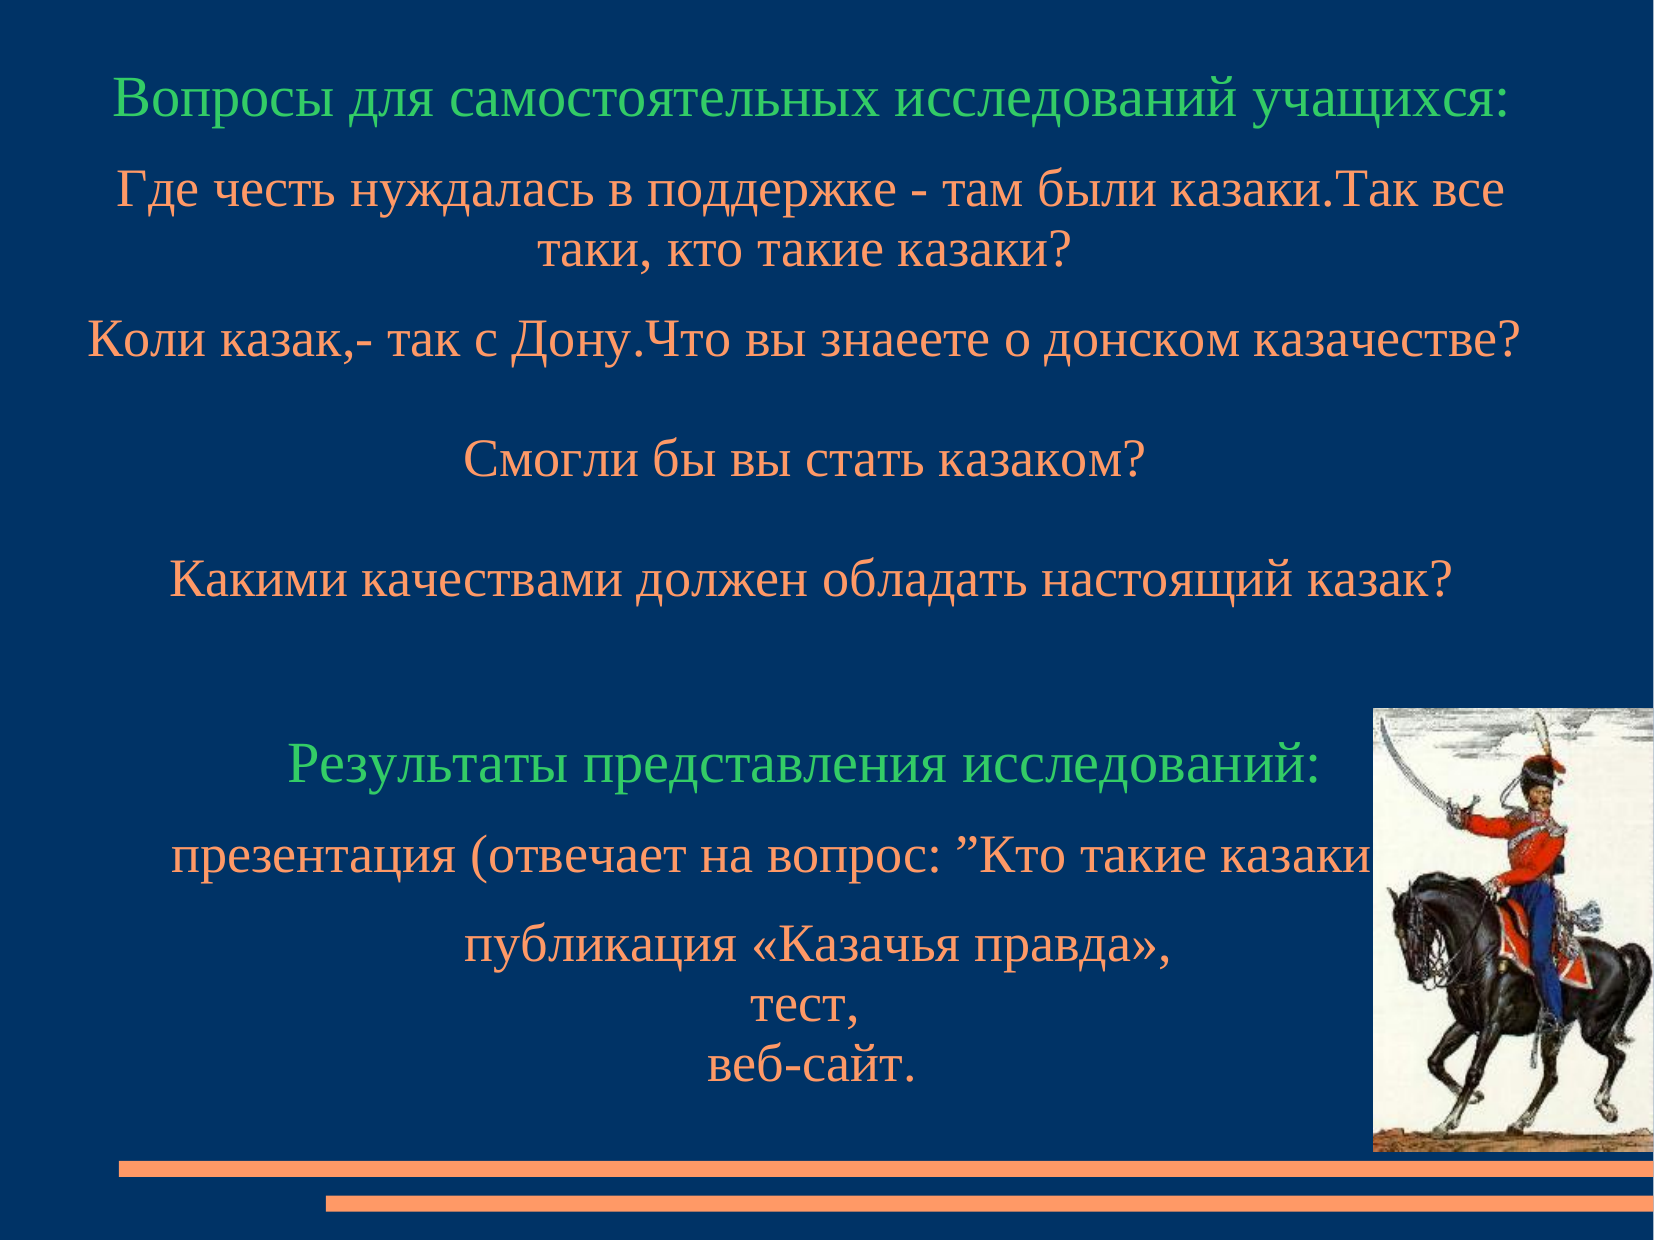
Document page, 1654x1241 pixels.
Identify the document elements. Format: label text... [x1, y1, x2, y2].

picture [1373, 708, 1654, 1152]
subtitle Вопросы для самостоятельных исследований учащихся: Где честь нуждалась в поддержке - там были казаки.Так все таки, кто такие казаки? Коли казак,- так с Дону.Что вы знаеете о донском казачестве? Смогли бы вы стать казаком? Какими качествами должен обладать настоящий казак? Результаты представления исследований: презентация (отвечает на вопрос: ”Кто такие казаки?”), публикация «Казачья правда», тест, веб-сайт. [59, 57, 1565, 1101]
